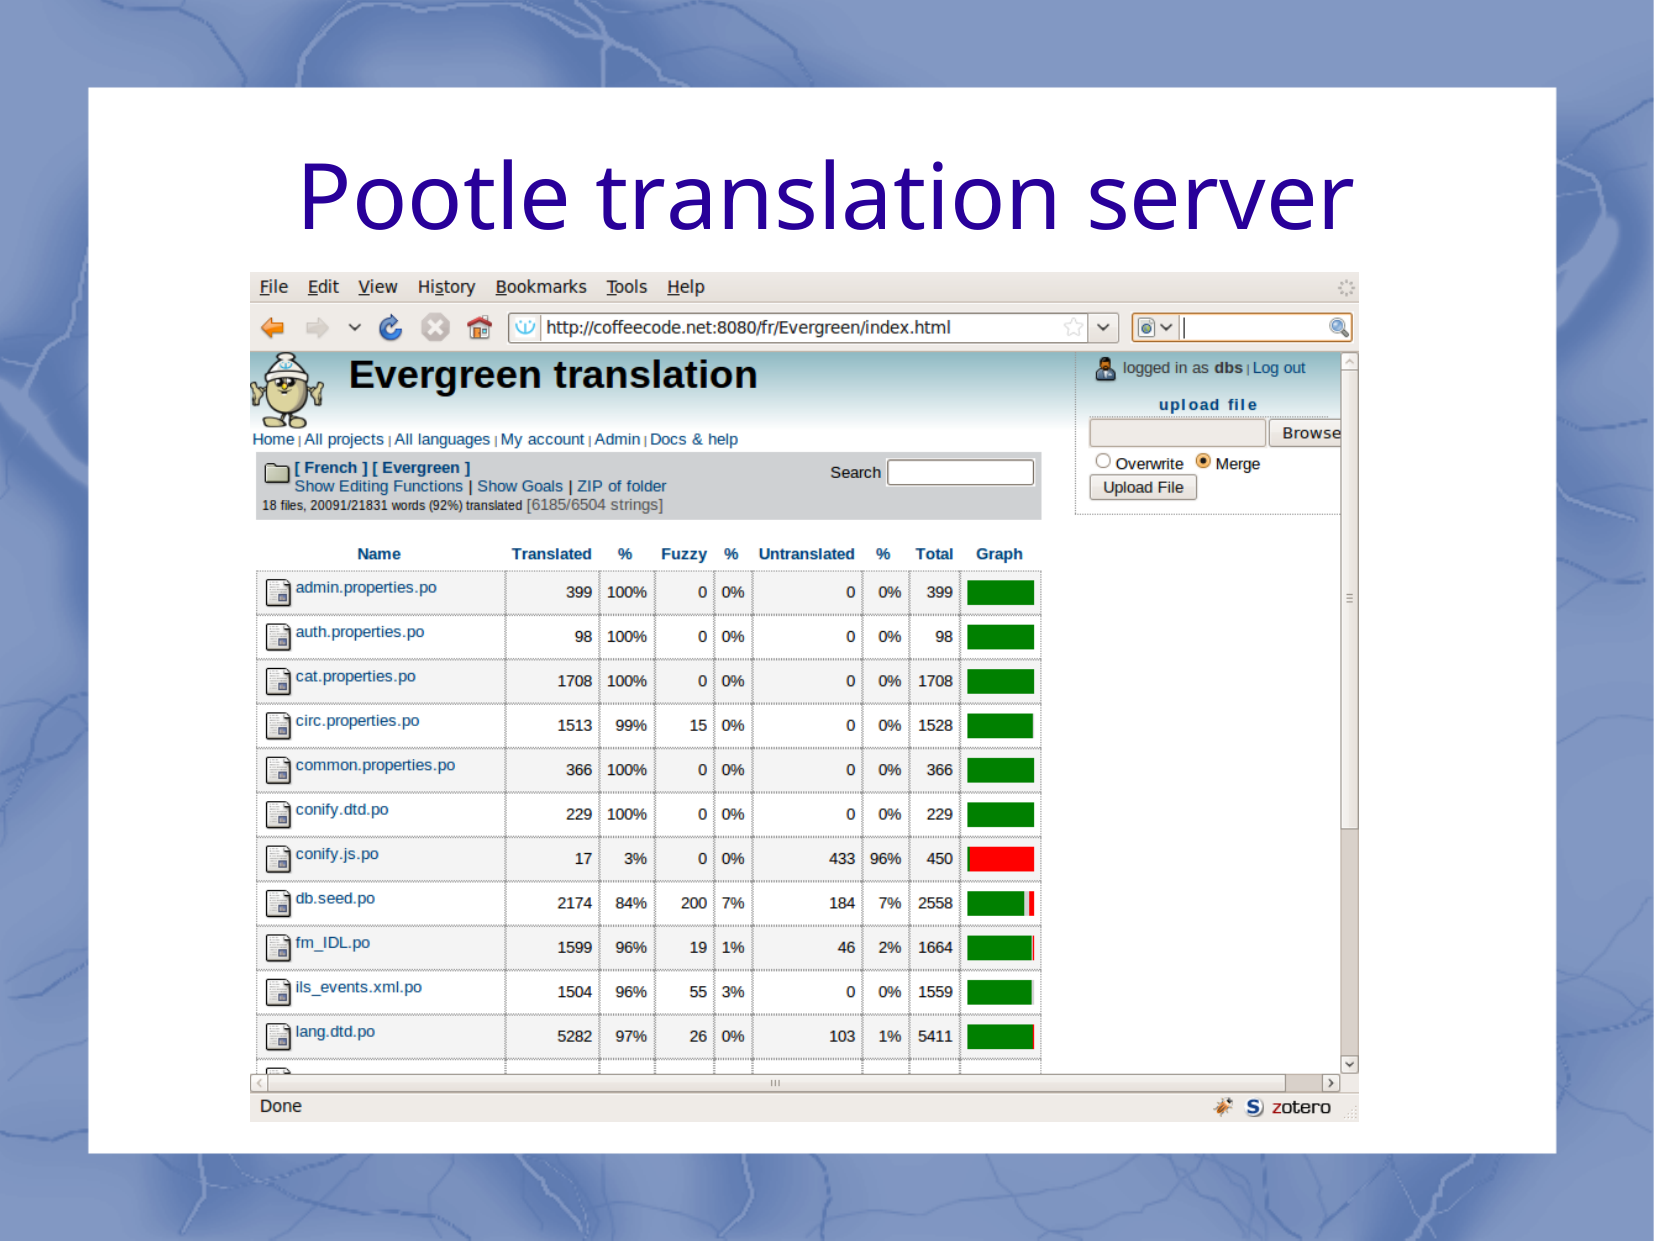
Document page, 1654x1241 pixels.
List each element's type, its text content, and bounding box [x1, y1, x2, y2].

picture [0, 0, 1654, 1241]
title Pootle translation server [118, 90, 1536, 298]
